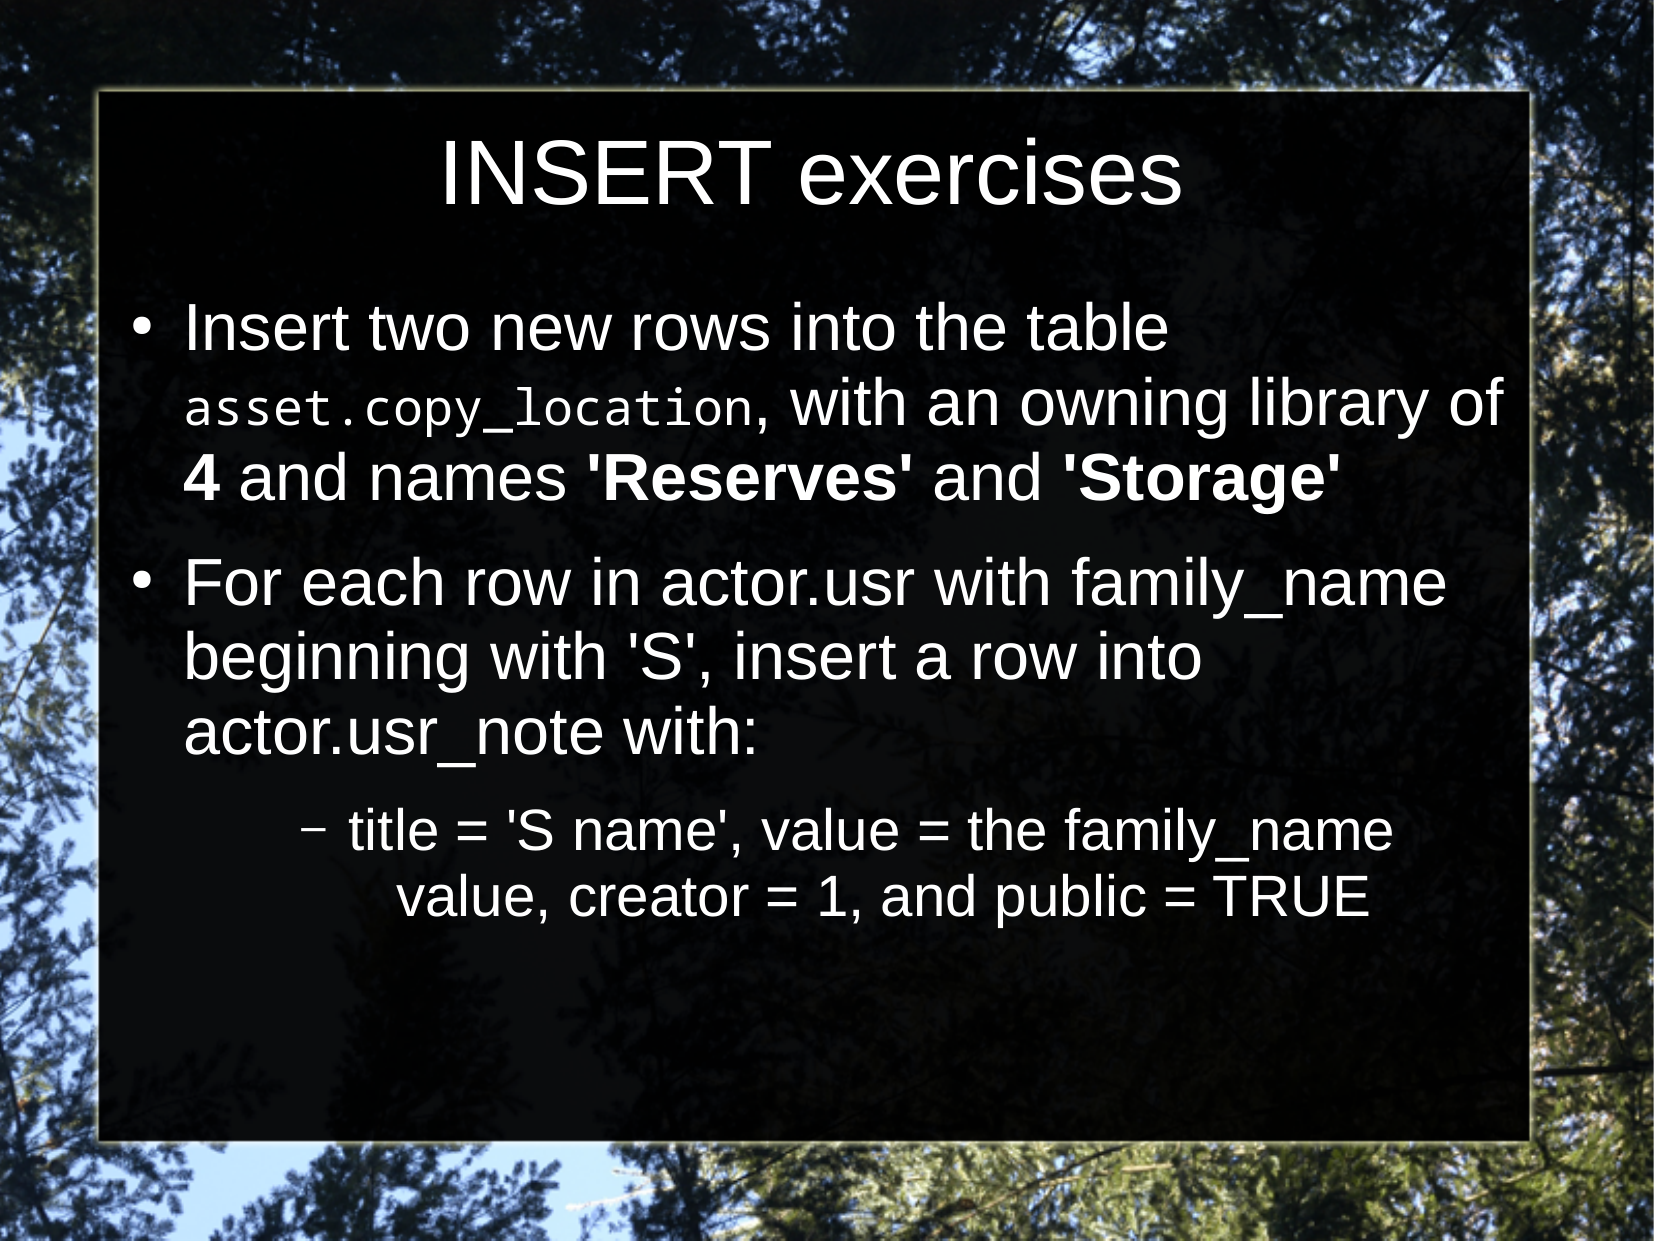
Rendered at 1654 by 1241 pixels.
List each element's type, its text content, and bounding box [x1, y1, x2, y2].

title INSERT exercises [88, 88, 1536, 257]
picture [0, 0, 1654, 1241]
list Insert two new rows into the table asset.copy_location, with an owning library of 4 and names 'Reserves' and 'Storage' For each row in actor.usr with family_name beginning with 'S', insert a row into actor.usr_note with: title = 'S name', value = the family_name value, creator = 1, and public = TRUE [112, 290, 1536, 1010]
